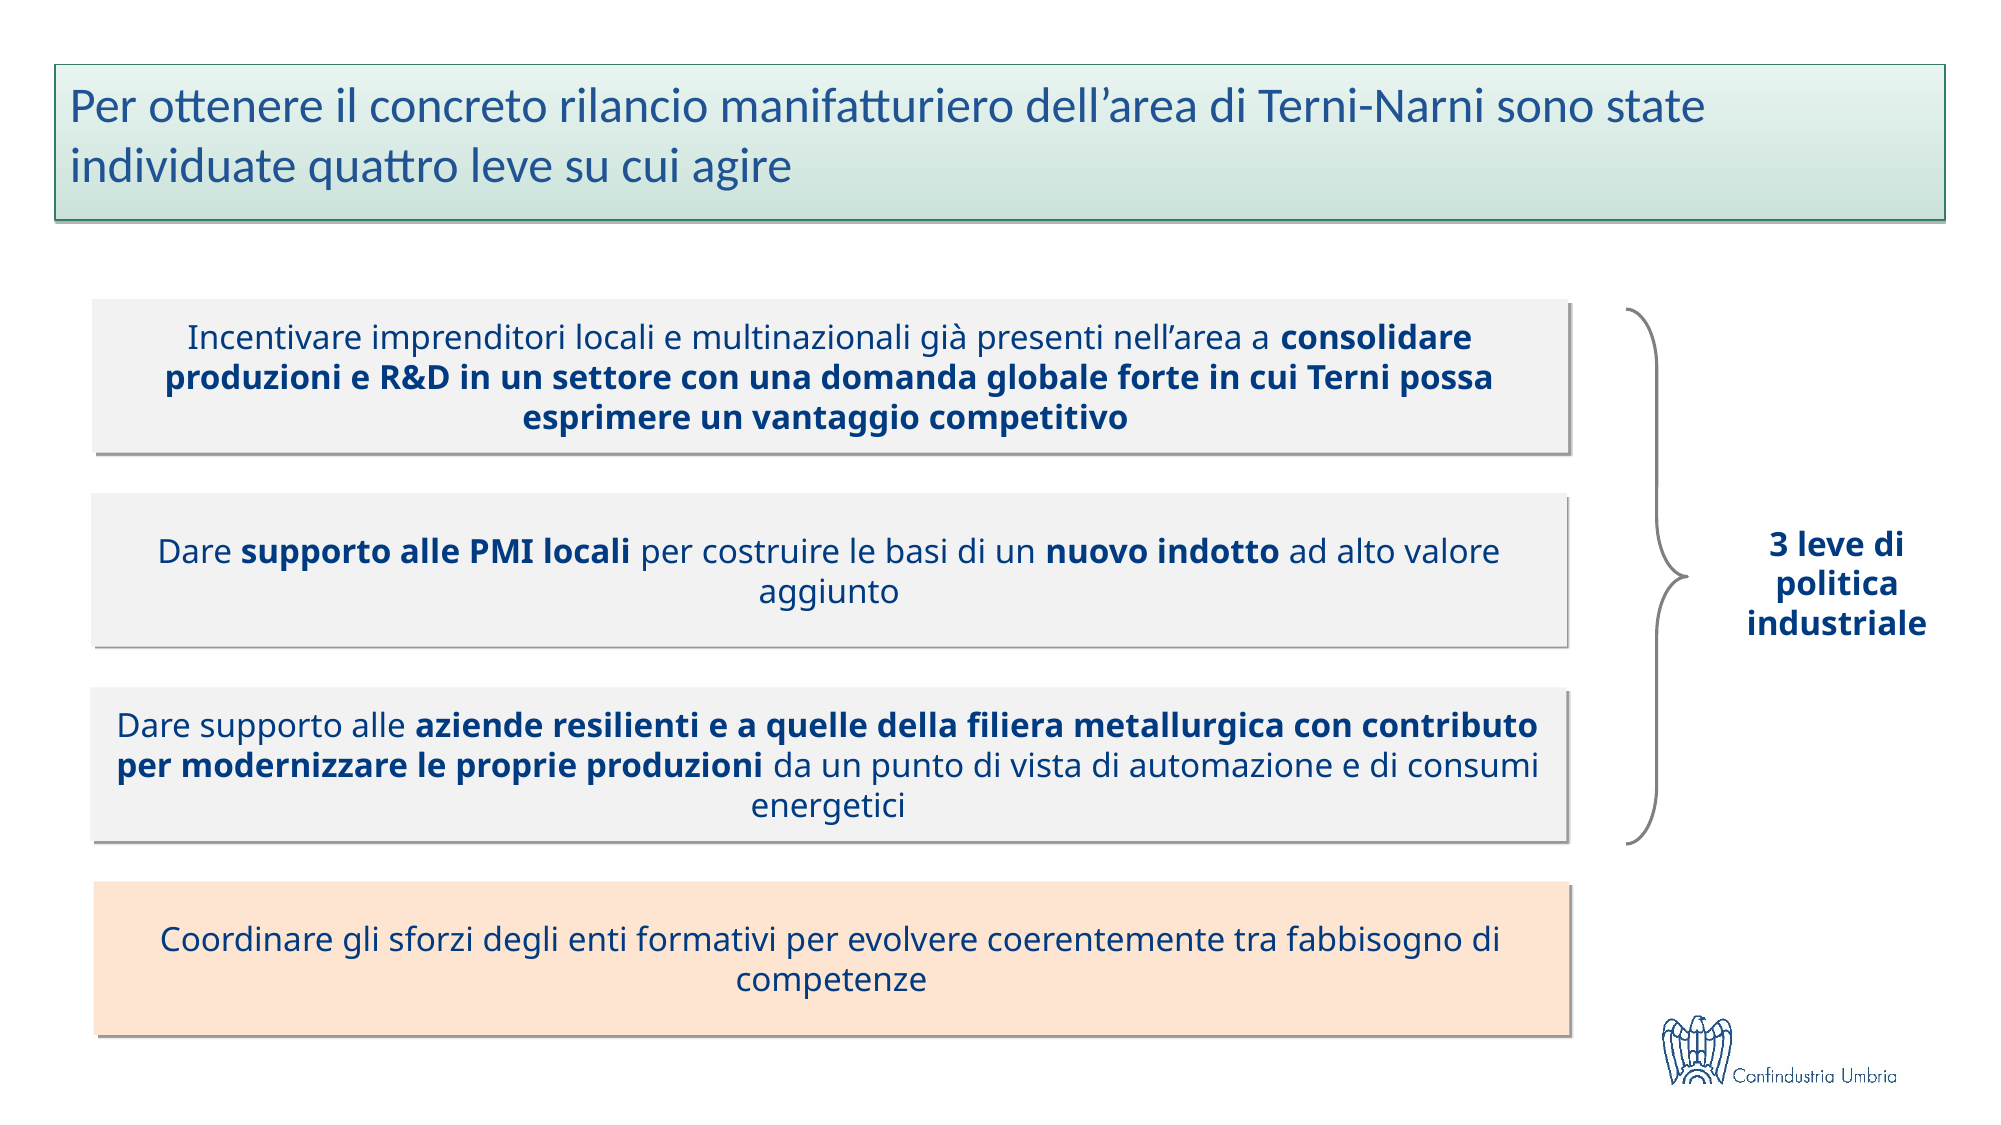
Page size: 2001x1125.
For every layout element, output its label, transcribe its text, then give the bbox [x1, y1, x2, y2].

picture [1661, 982, 1906, 1088]
text_box Incentivare imprenditori locali e multinazionali già presenti nell’area a consolidare produzioni e R&D in un settore con una domanda globale forte in cui Terni possa esprimere un vantaggio competitivo [92, 299, 1569, 453]
title Per ottenere il concreto rilancio manifatturiero dell’area di Terni-Narni sono state individuate quattro leve su cui agire [55, 64, 1945, 220]
text_box Dare supporto alle PMI locali per costruire le basi di un nuovo indotto ad alto valore aggiunto [91, 493, 1567, 647]
text_box Coordinare gli sforzi degli enti formativi per evolvere coerentemente tra fabbisogno di competenze [93, 881, 1570, 1035]
text_box 3 leve di politica industriale [1693, 515, 1982, 669]
text_box Dare supporto alle aziende resilienti e a quelle della filiera metallurgica con contributo per modernizzare le proprie produzioni da un punto di vista di automazione e di consumi energetici [90, 687, 1567, 841]
